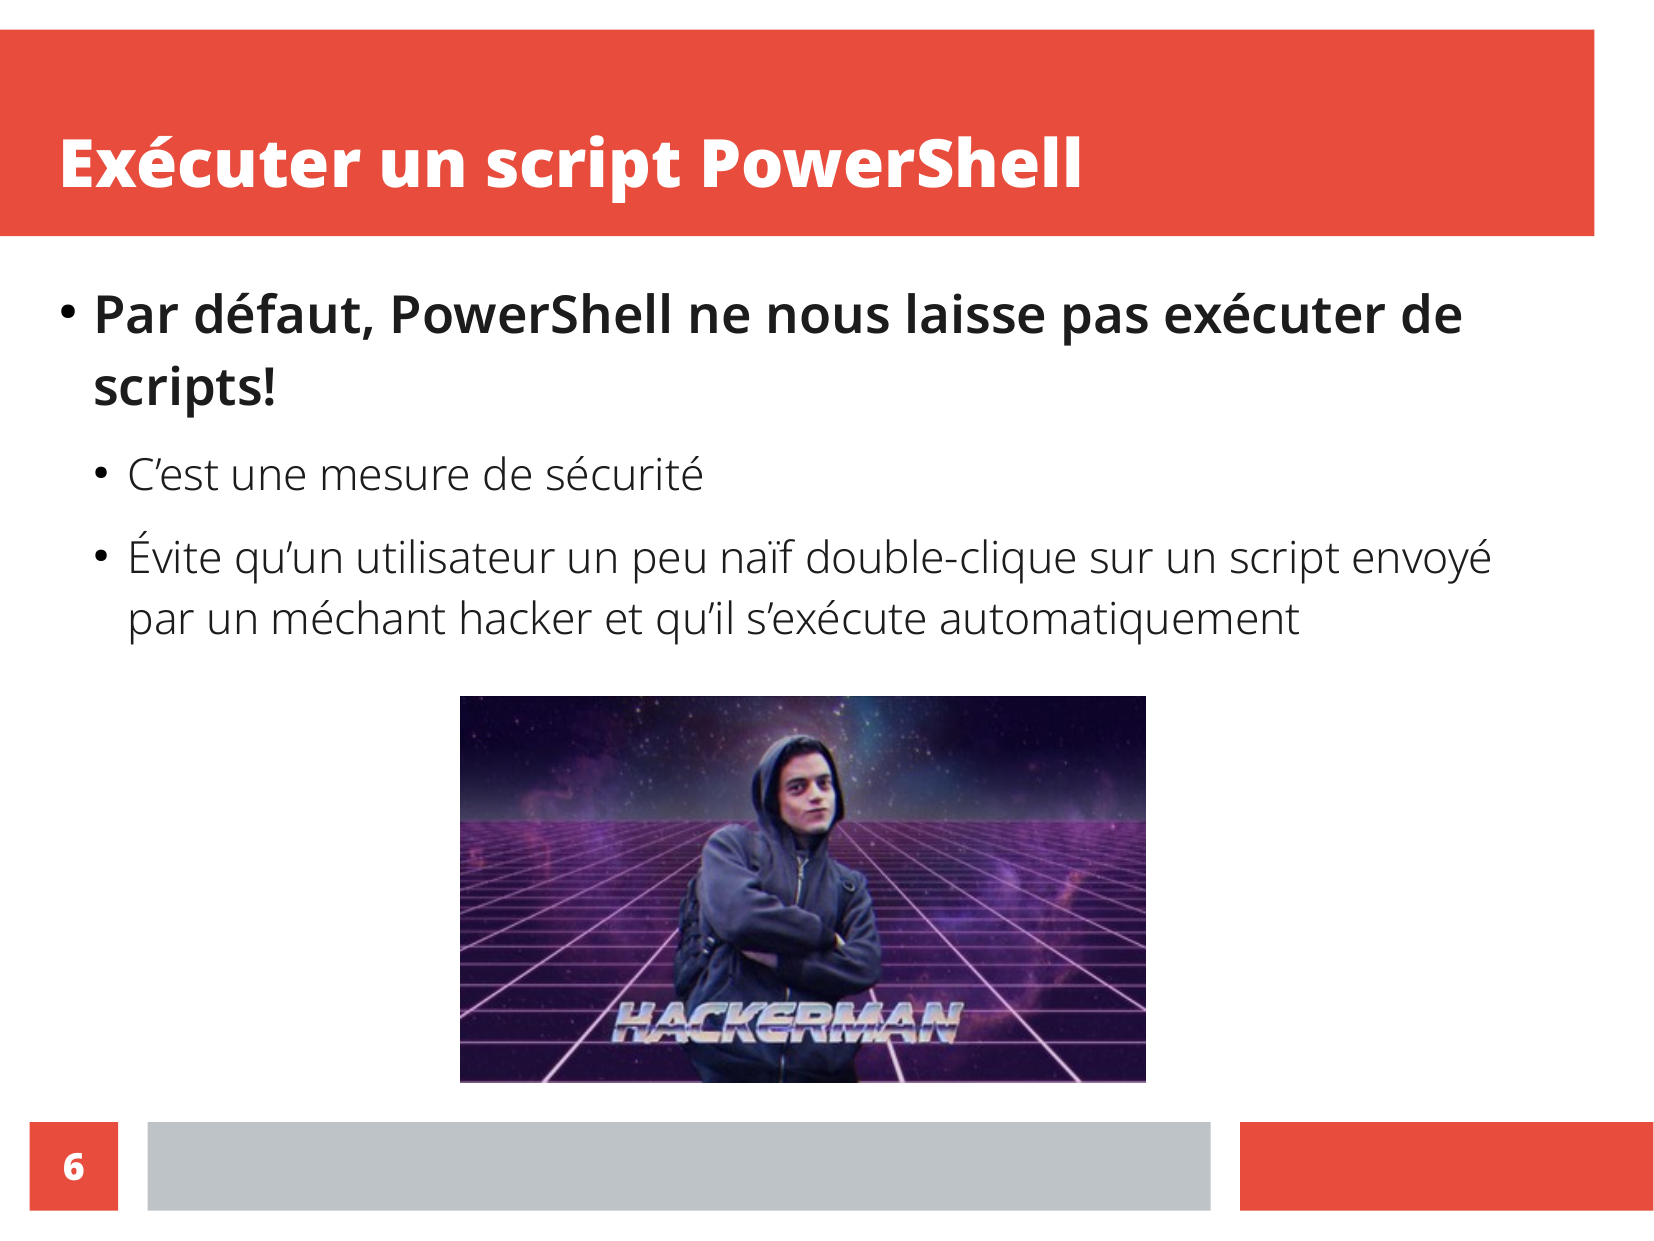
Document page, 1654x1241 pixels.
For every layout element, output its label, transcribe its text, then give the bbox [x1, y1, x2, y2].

title Exécuter un script PowerShell [59, 59, 1595, 207]
picture [460, 696, 1146, 1083]
list Par défaut, PowerShell ne nous laisse pas exécuter de scripts! C’est une mesure de sécurité Évite qu’un utilisateur un peu naïf double-clique sur un script envoyé par un méchant hacker et qu’il s’exécute automatiquement [59, 277, 1565, 650]
